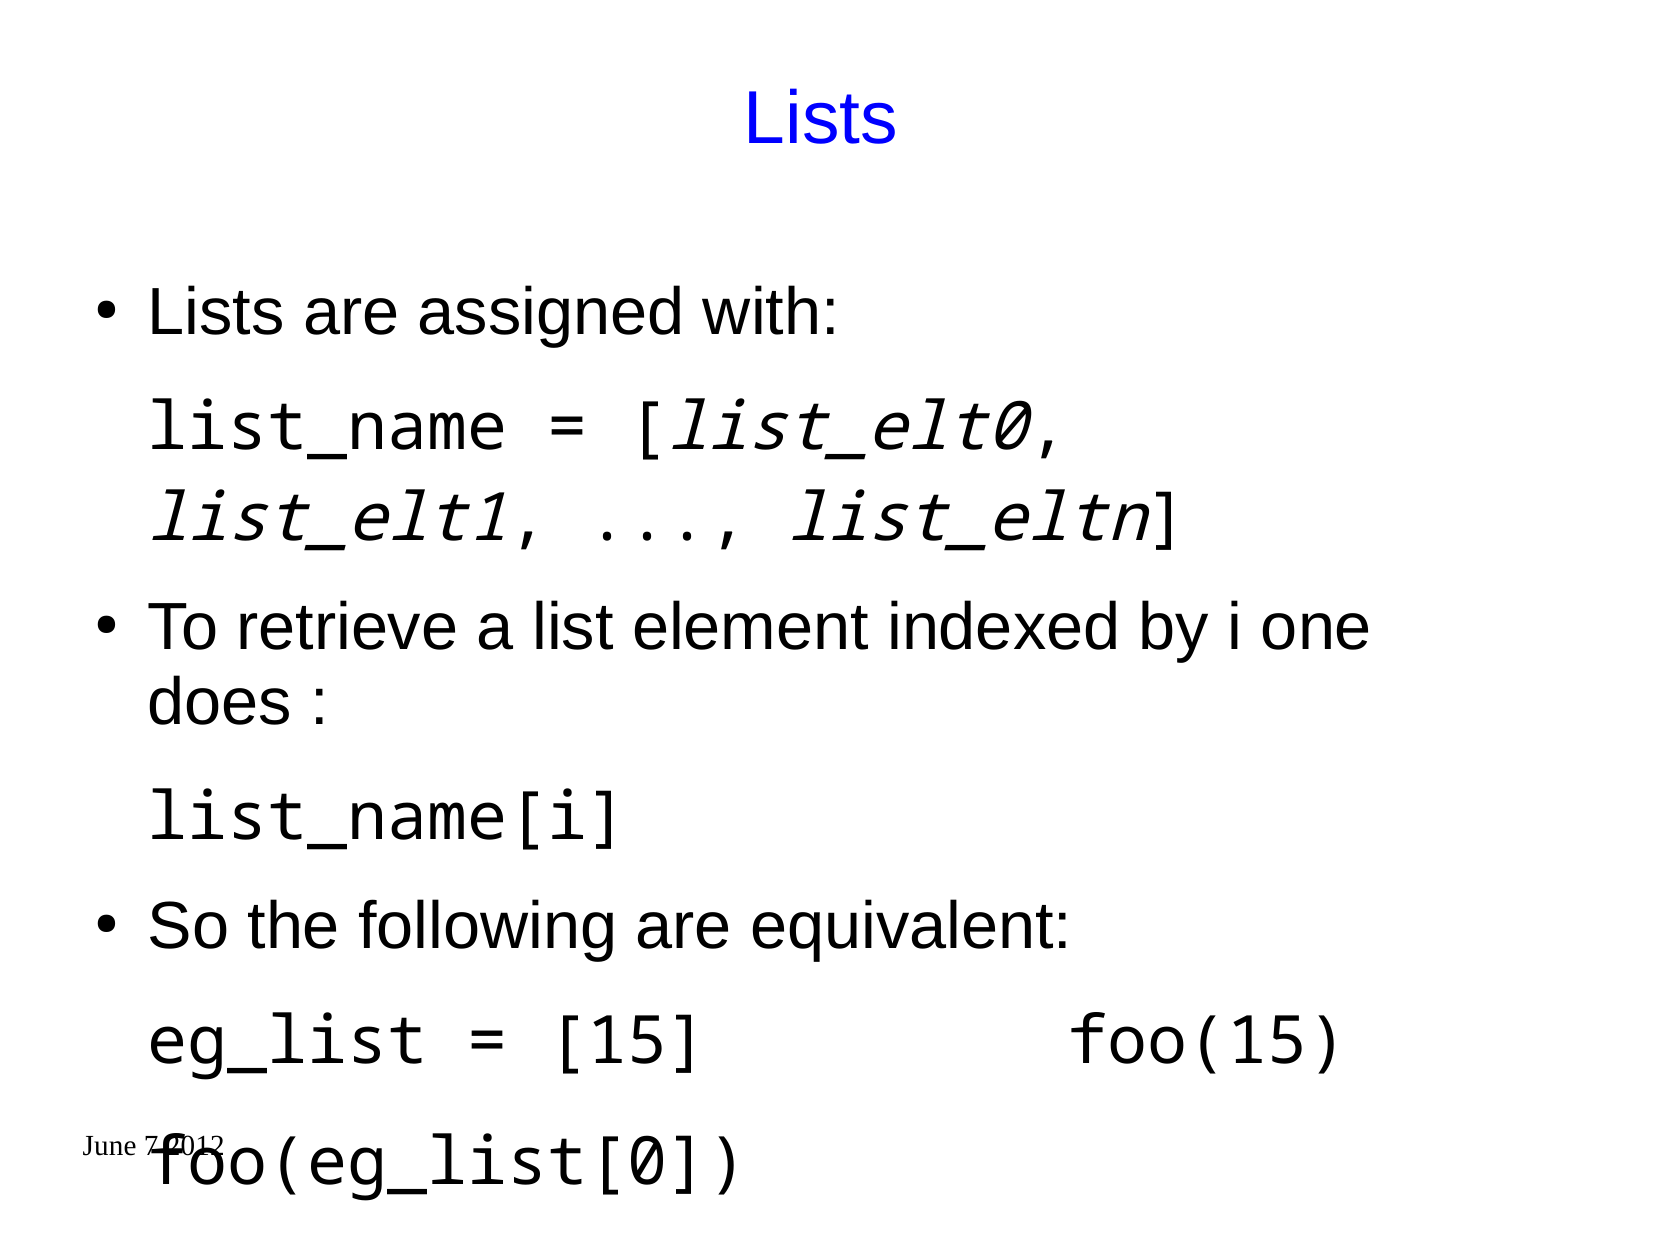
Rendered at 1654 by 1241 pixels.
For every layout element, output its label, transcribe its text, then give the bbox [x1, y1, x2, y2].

list Lists are assigned with: list_name = [list_elt0, list_elt1, ..., list_eltn] To retrieve a list element indexed by i one does : list_name[i] So the following are equivalent: eg_list = [15] foo(15) foo(eg_list[0]) [76, 274, 1565, 1093]
title Lists [76, 58, 1565, 178]
